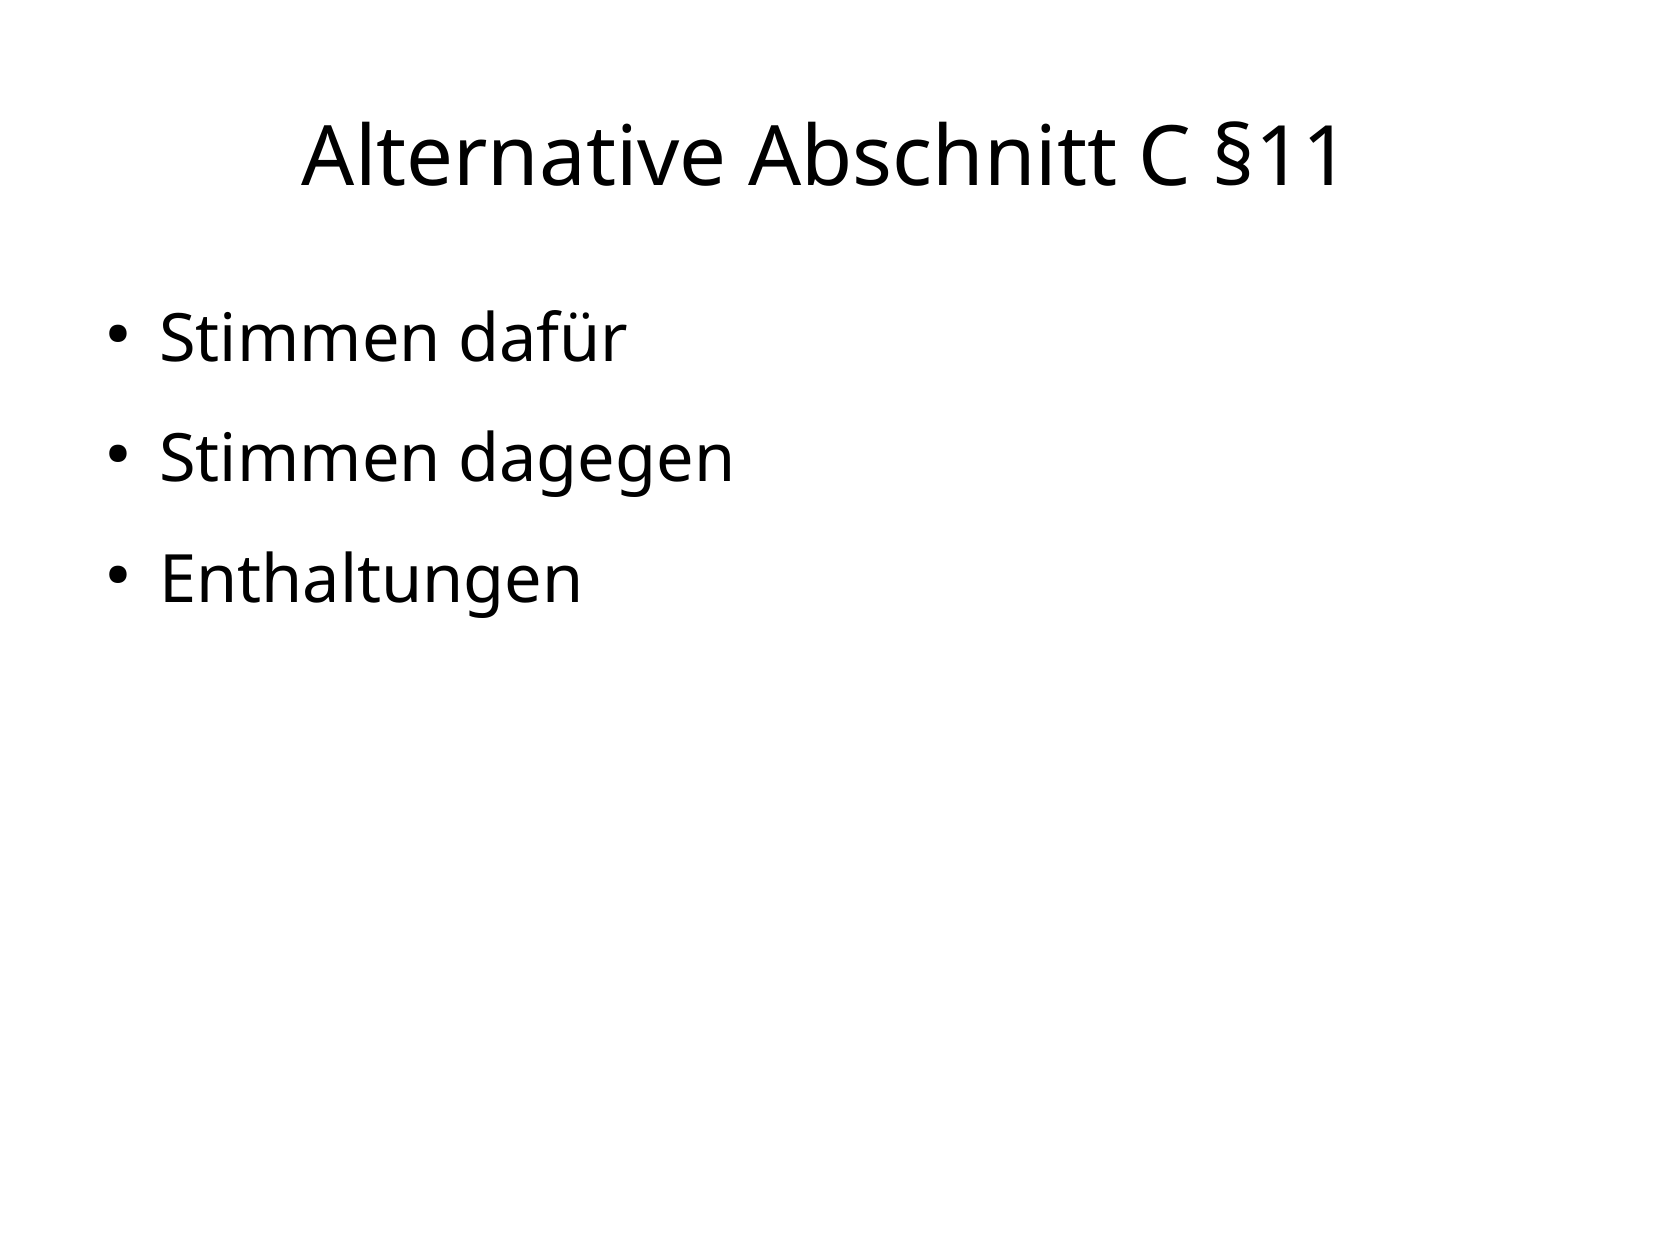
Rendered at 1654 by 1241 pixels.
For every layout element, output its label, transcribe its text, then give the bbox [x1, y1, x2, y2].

list Stimmen dafür Stimmen dagegen Enthaltungen [88, 290, 1572, 1094]
title Alternative Abschnitt C §11 [82, 56, 1571, 250]
